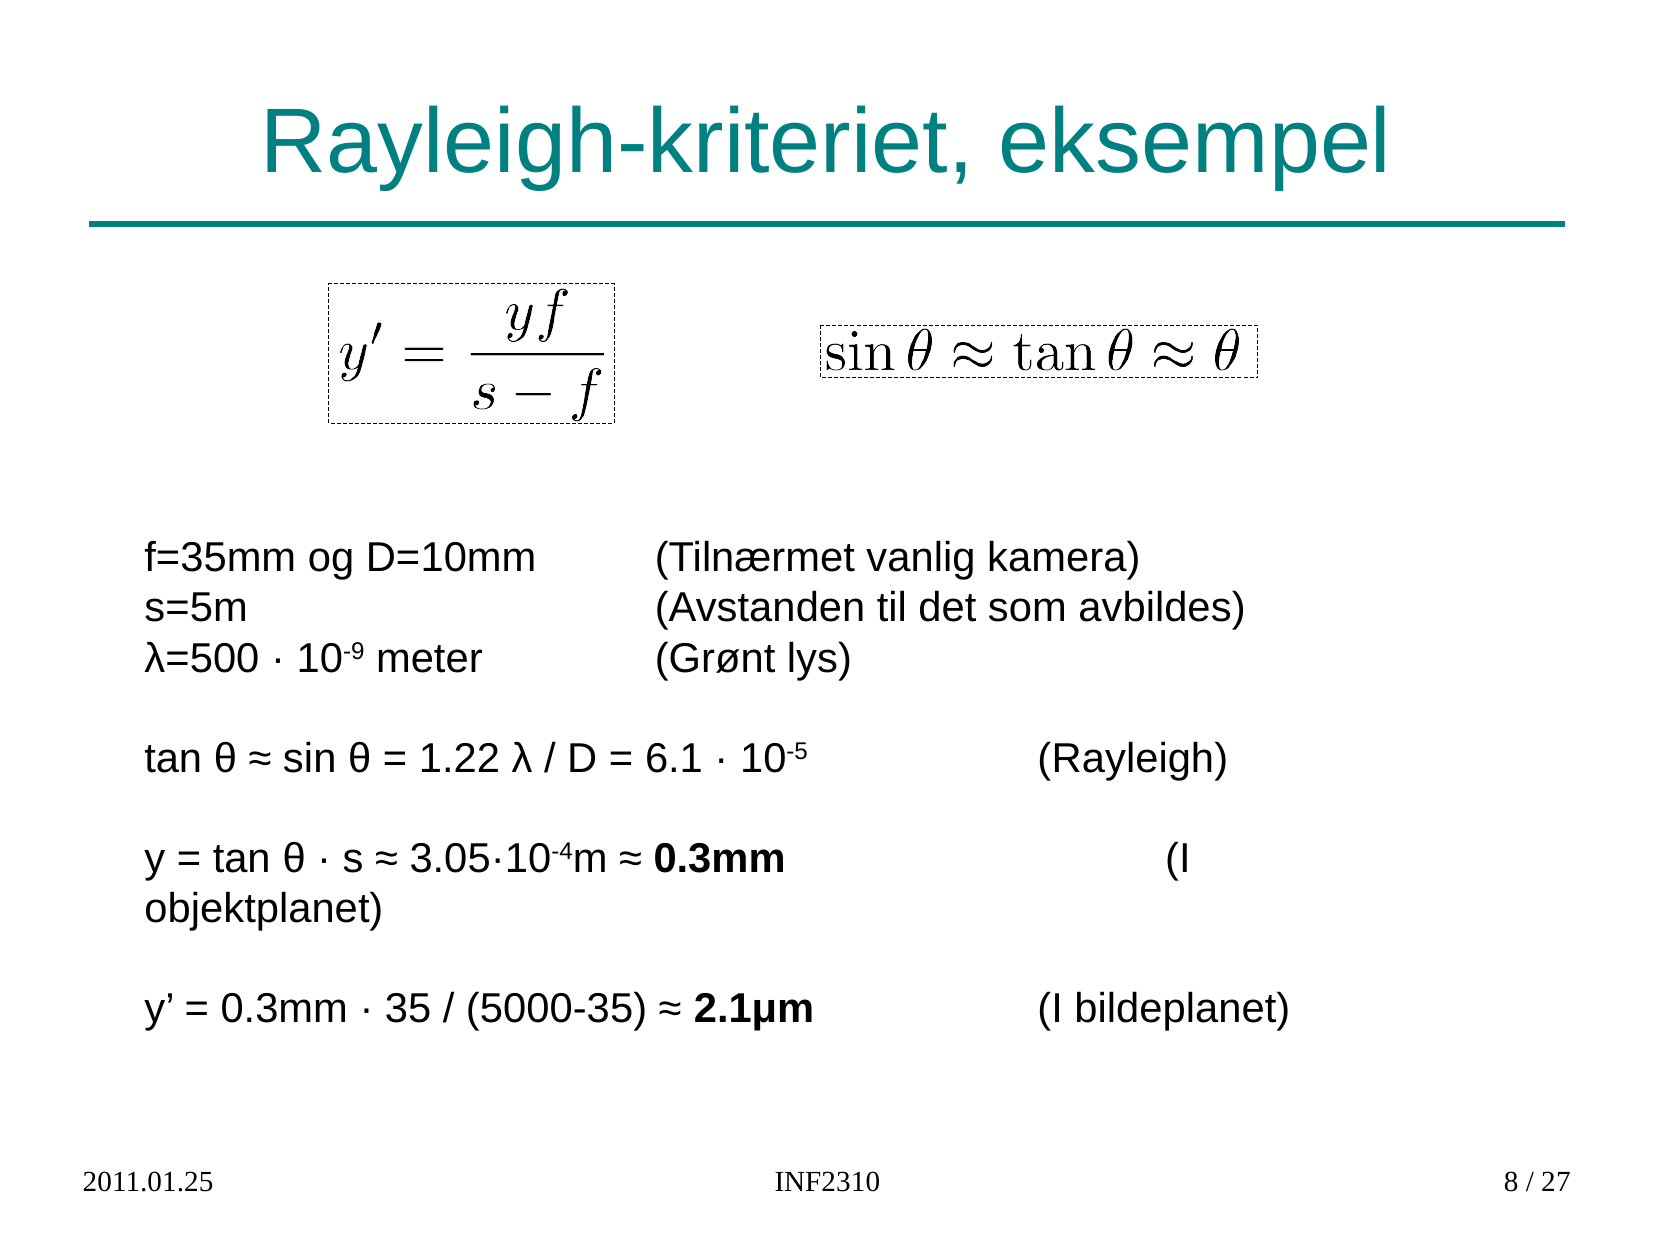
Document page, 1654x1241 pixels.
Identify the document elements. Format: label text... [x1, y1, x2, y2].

text_box f=35mm og D=10mm (Tilnærmet vanlig kamera) s=5m (Avstanden til det som avbildes) λ=500 · 10-9 meter (Grønt lys) tan θ ≈ sin θ = 1.22 λ / D = 6.1 · 10-5 (Rayleigh) y = tan θ · s ≈ 3.05·10-4m ≈ 0.3mm (I objektplanet) y’ = 0.3mm · 35 / (5000-35) ≈ 2.1μm (I bildeplanet) [129, 522, 1439, 1089]
title Rayleigh-kriteriet, eksempel [82, 37, 1571, 245]
picture [328, 283, 615, 424]
picture [820, 325, 1258, 378]
